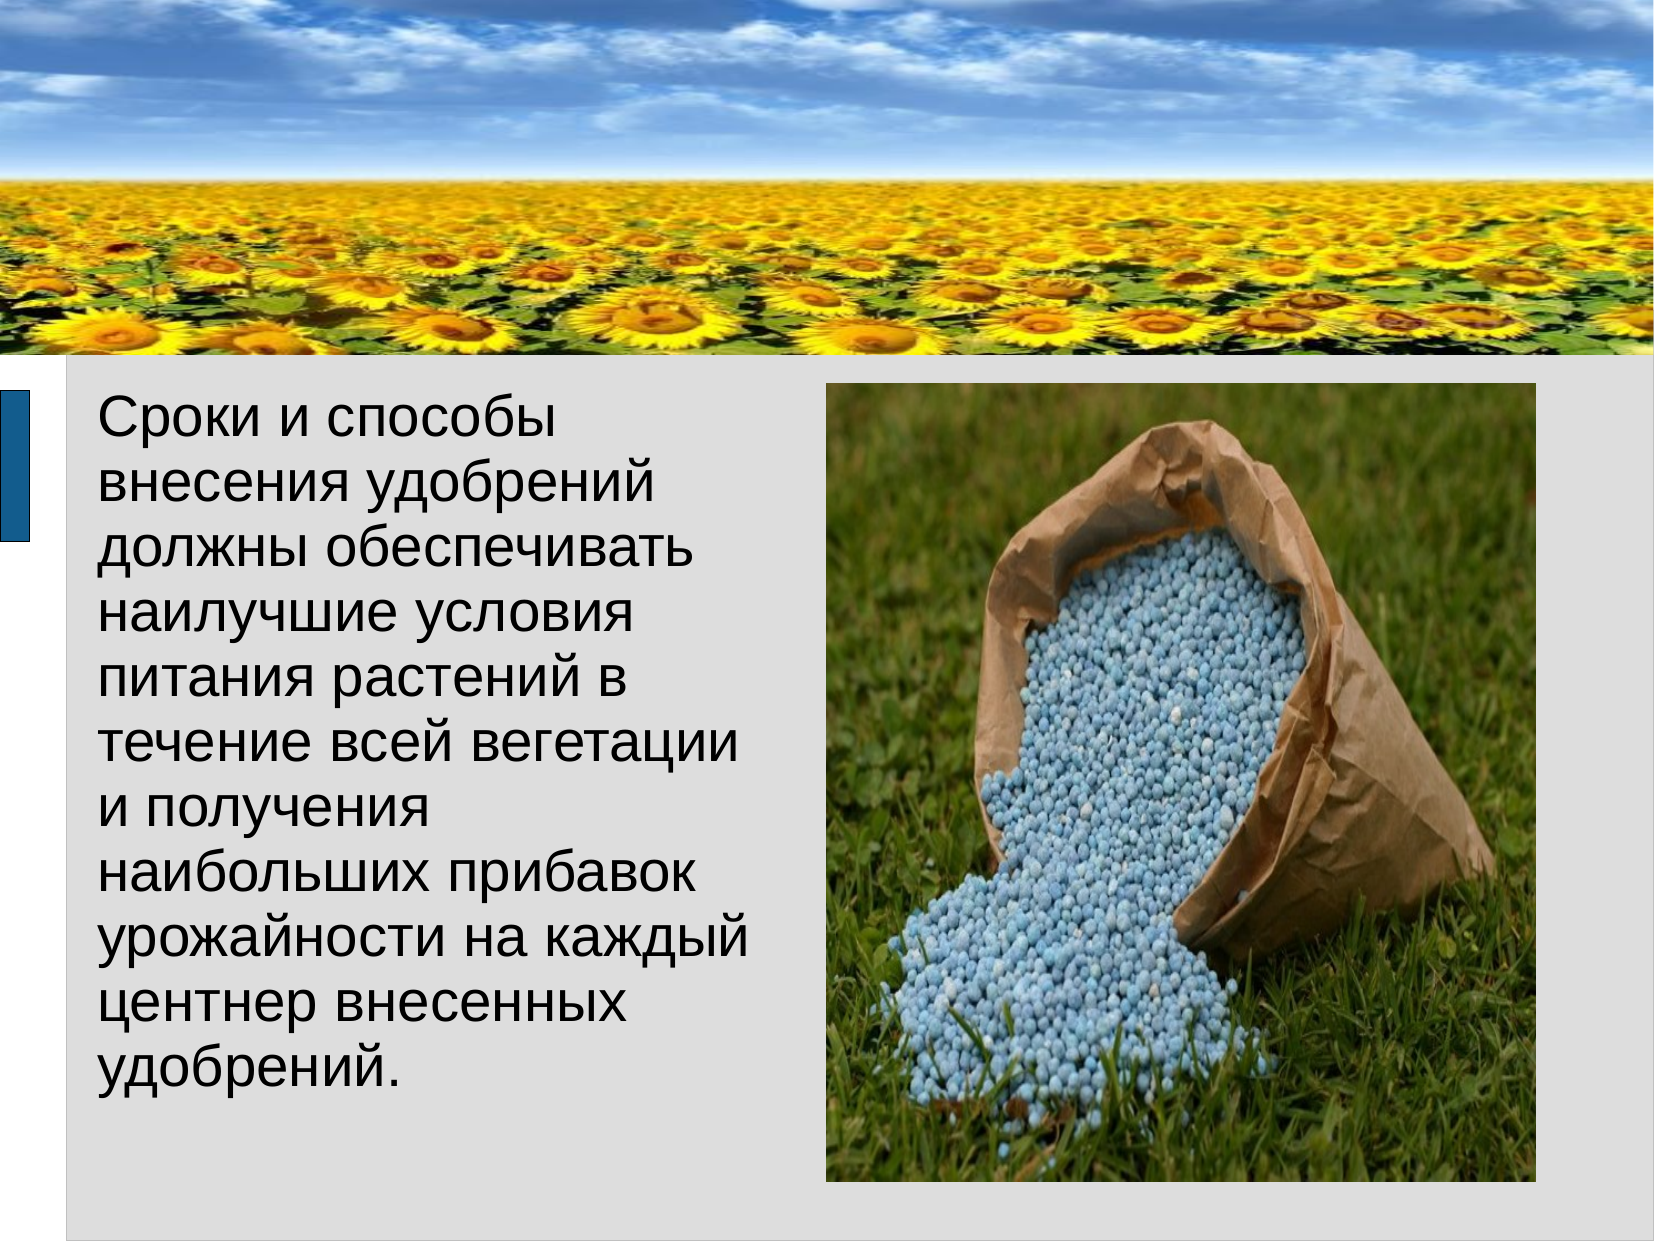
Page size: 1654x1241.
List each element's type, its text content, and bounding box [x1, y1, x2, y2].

picture [0, 0, 1654, 355]
picture [826, 383, 1536, 1182]
list Сроки и способы внесения удобрений должны обеспечивать наилучшие условия питания растений в течение всей вегетации и получения наибольших прибавок урожайности на каждый центнер внесенных удобрений. [97, 383, 777, 1118]
